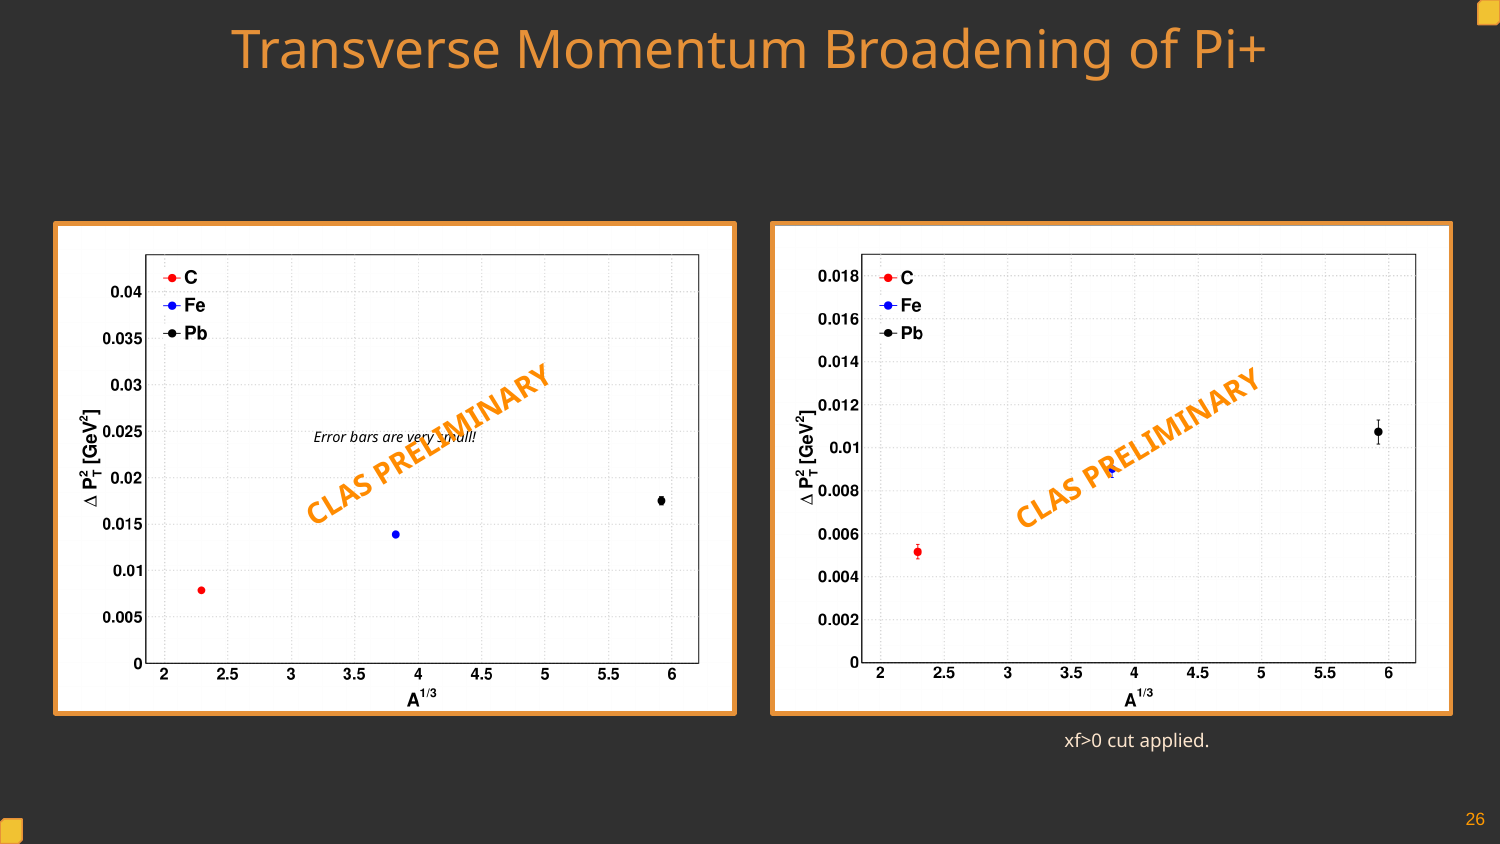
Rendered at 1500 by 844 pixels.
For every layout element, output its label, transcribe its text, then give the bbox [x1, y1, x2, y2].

text_box Error bars are very small! [289, 412, 430, 461]
picture [57, 225, 732, 711]
picture [774, 225, 1449, 712]
text_box CLAS PRELIMINARY [870, 271, 1416, 644]
text_box CLAS PRELIMINARY [160, 267, 707, 640]
slide_number <number> [1437, 792, 1500, 844]
title Transverse Momentum Broadening of Pi+ [51, 0, 1449, 94]
text_box xf>0 cut applied. [920, 714, 1354, 767]
